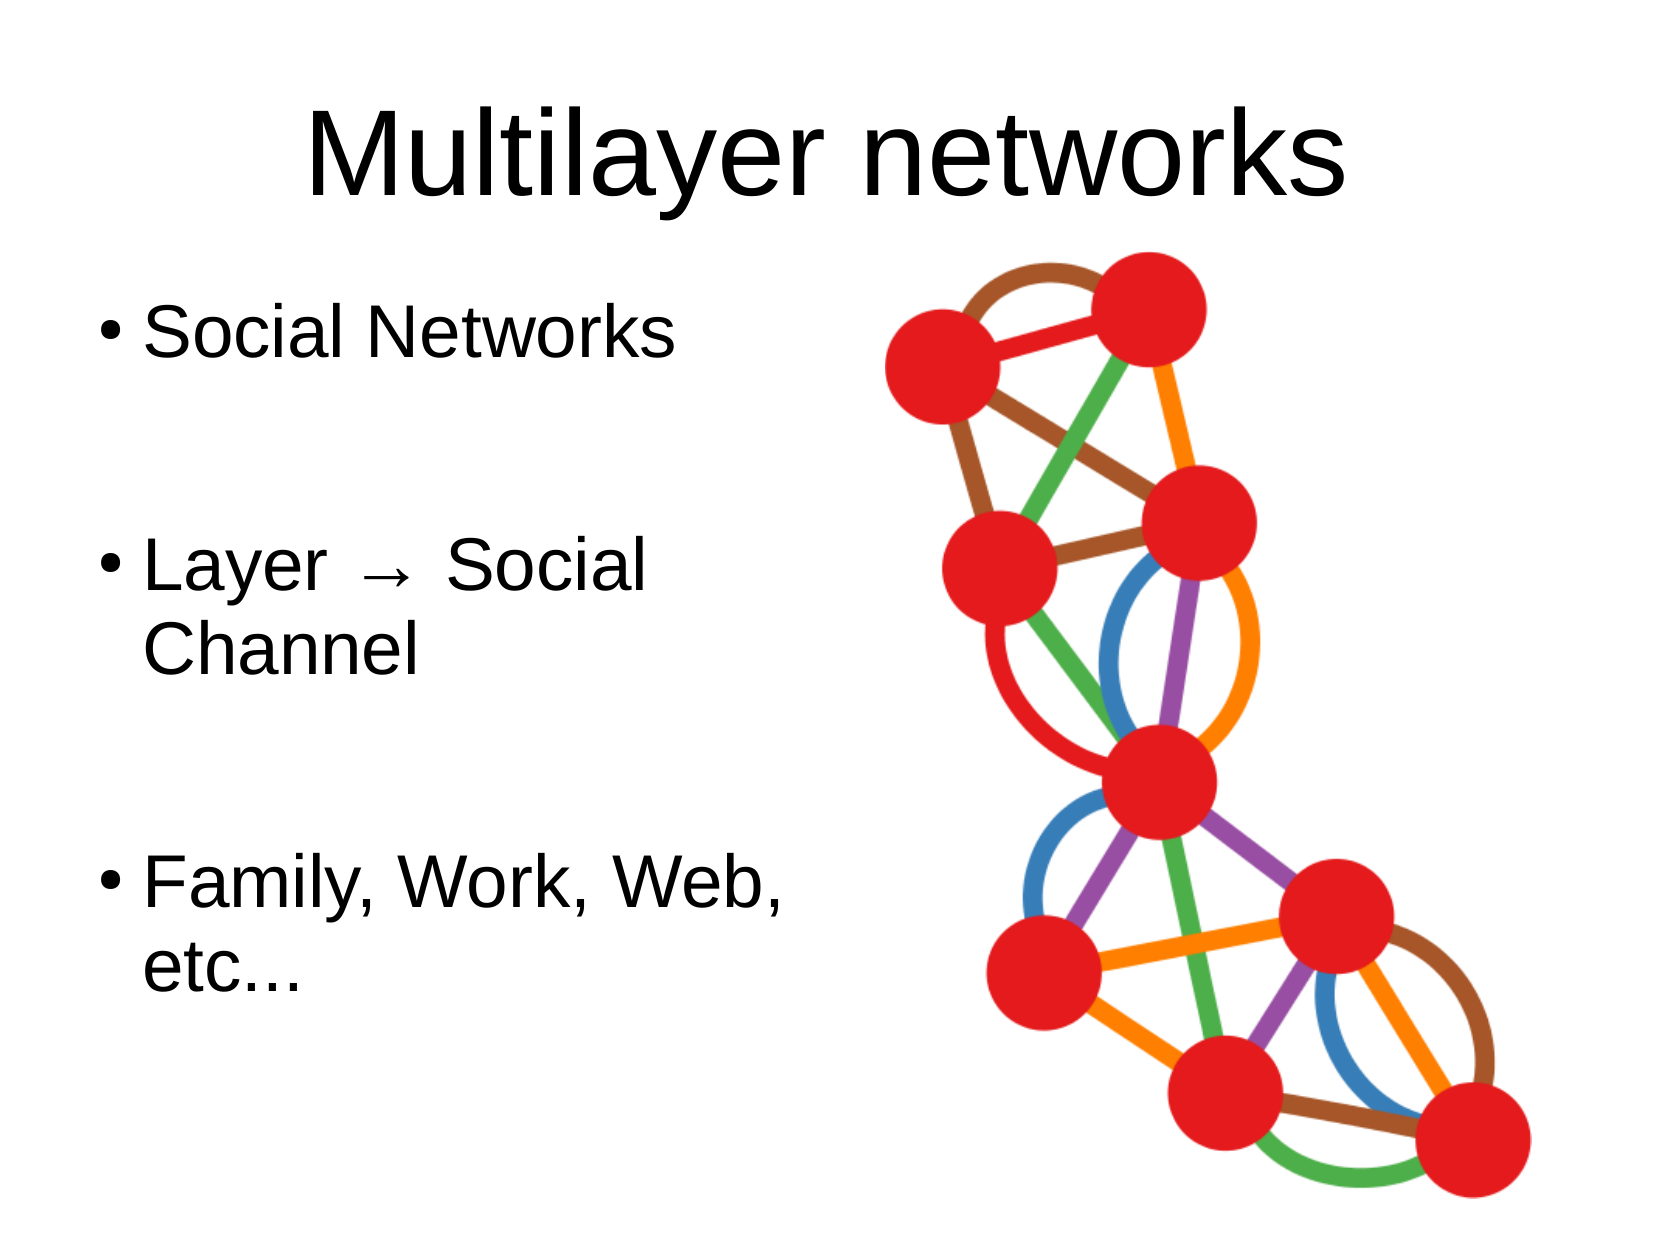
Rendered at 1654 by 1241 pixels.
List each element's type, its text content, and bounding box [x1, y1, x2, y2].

picture [885, 251, 1532, 1199]
list Social Networks Layer → Social Channel Family, Work, Web, etc... [82, 290, 809, 1010]
title Multilayer networks [82, 49, 1571, 257]
